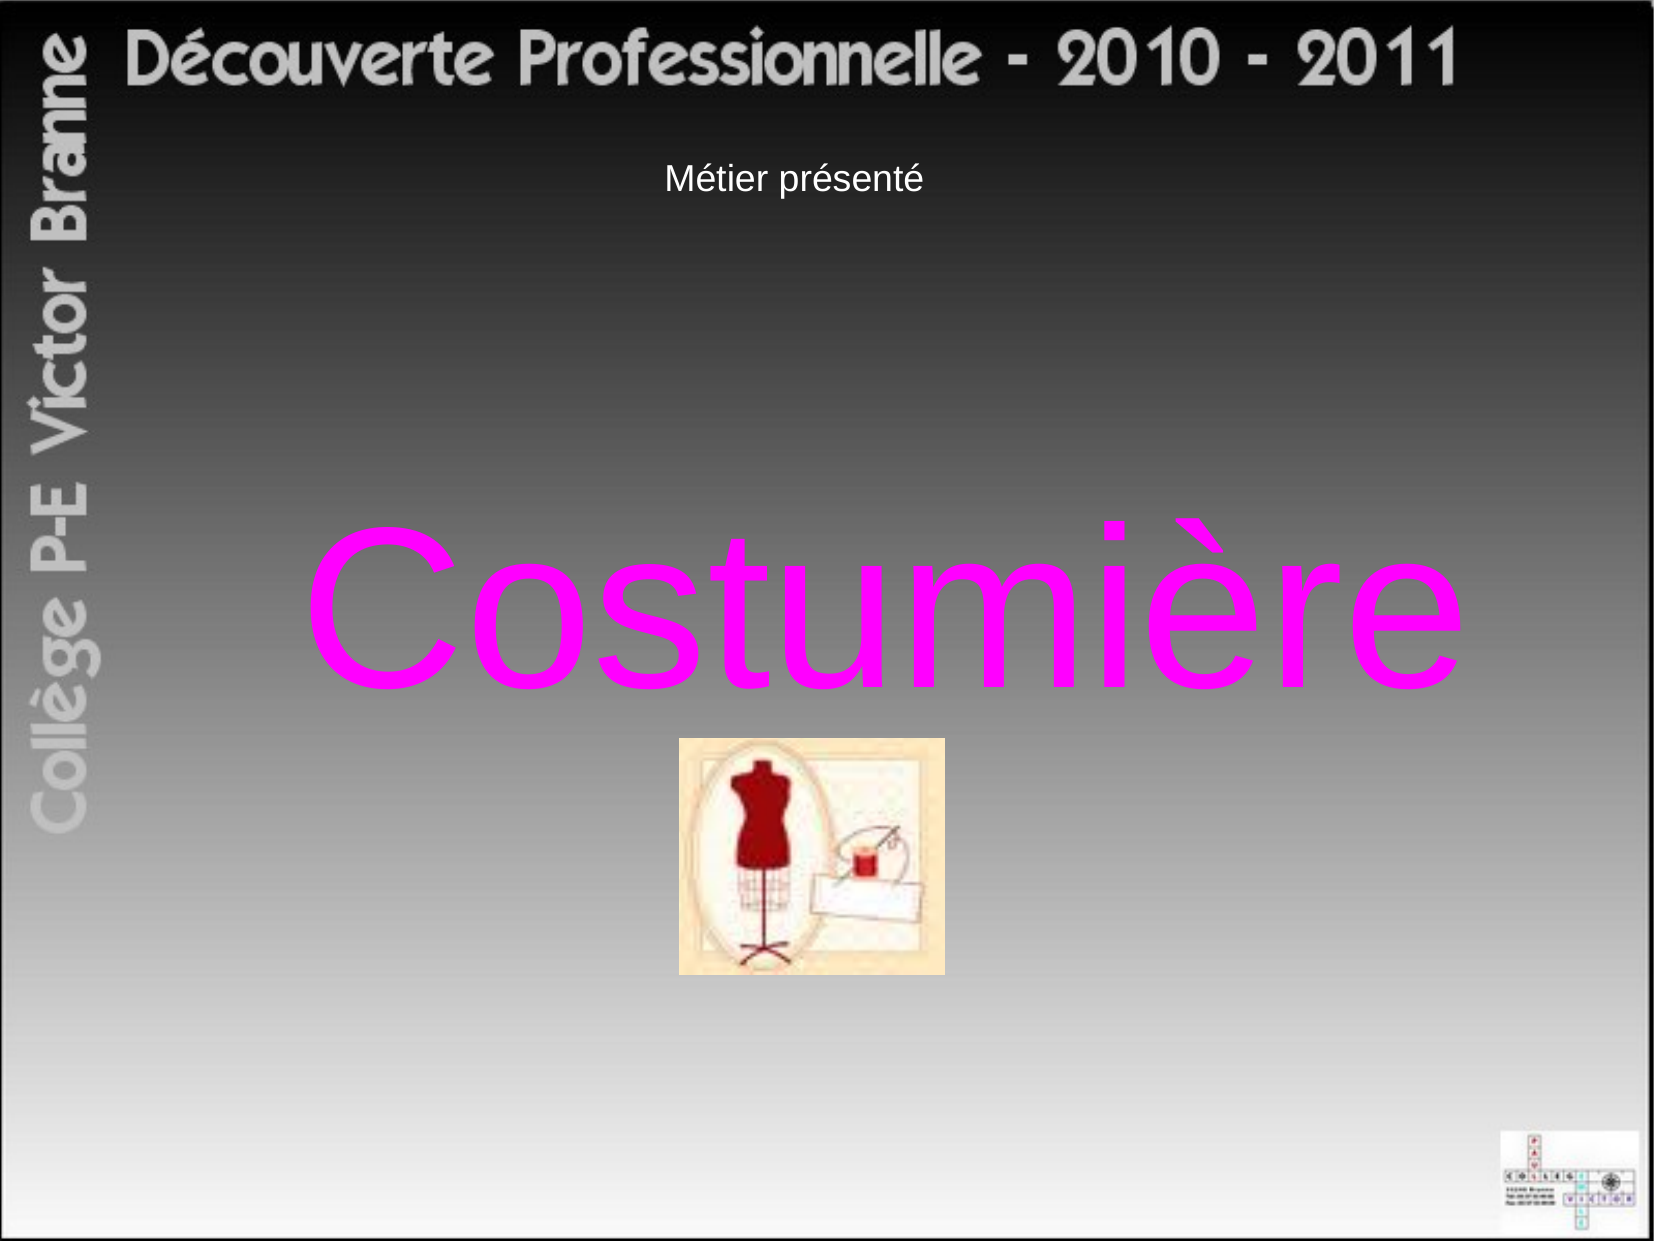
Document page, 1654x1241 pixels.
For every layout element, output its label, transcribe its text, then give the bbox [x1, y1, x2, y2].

picture [0, 0, 1654, 1241]
text_box Métier présenté [649, 149, 1093, 207]
text_box Costumière [265, 472, 1506, 744]
